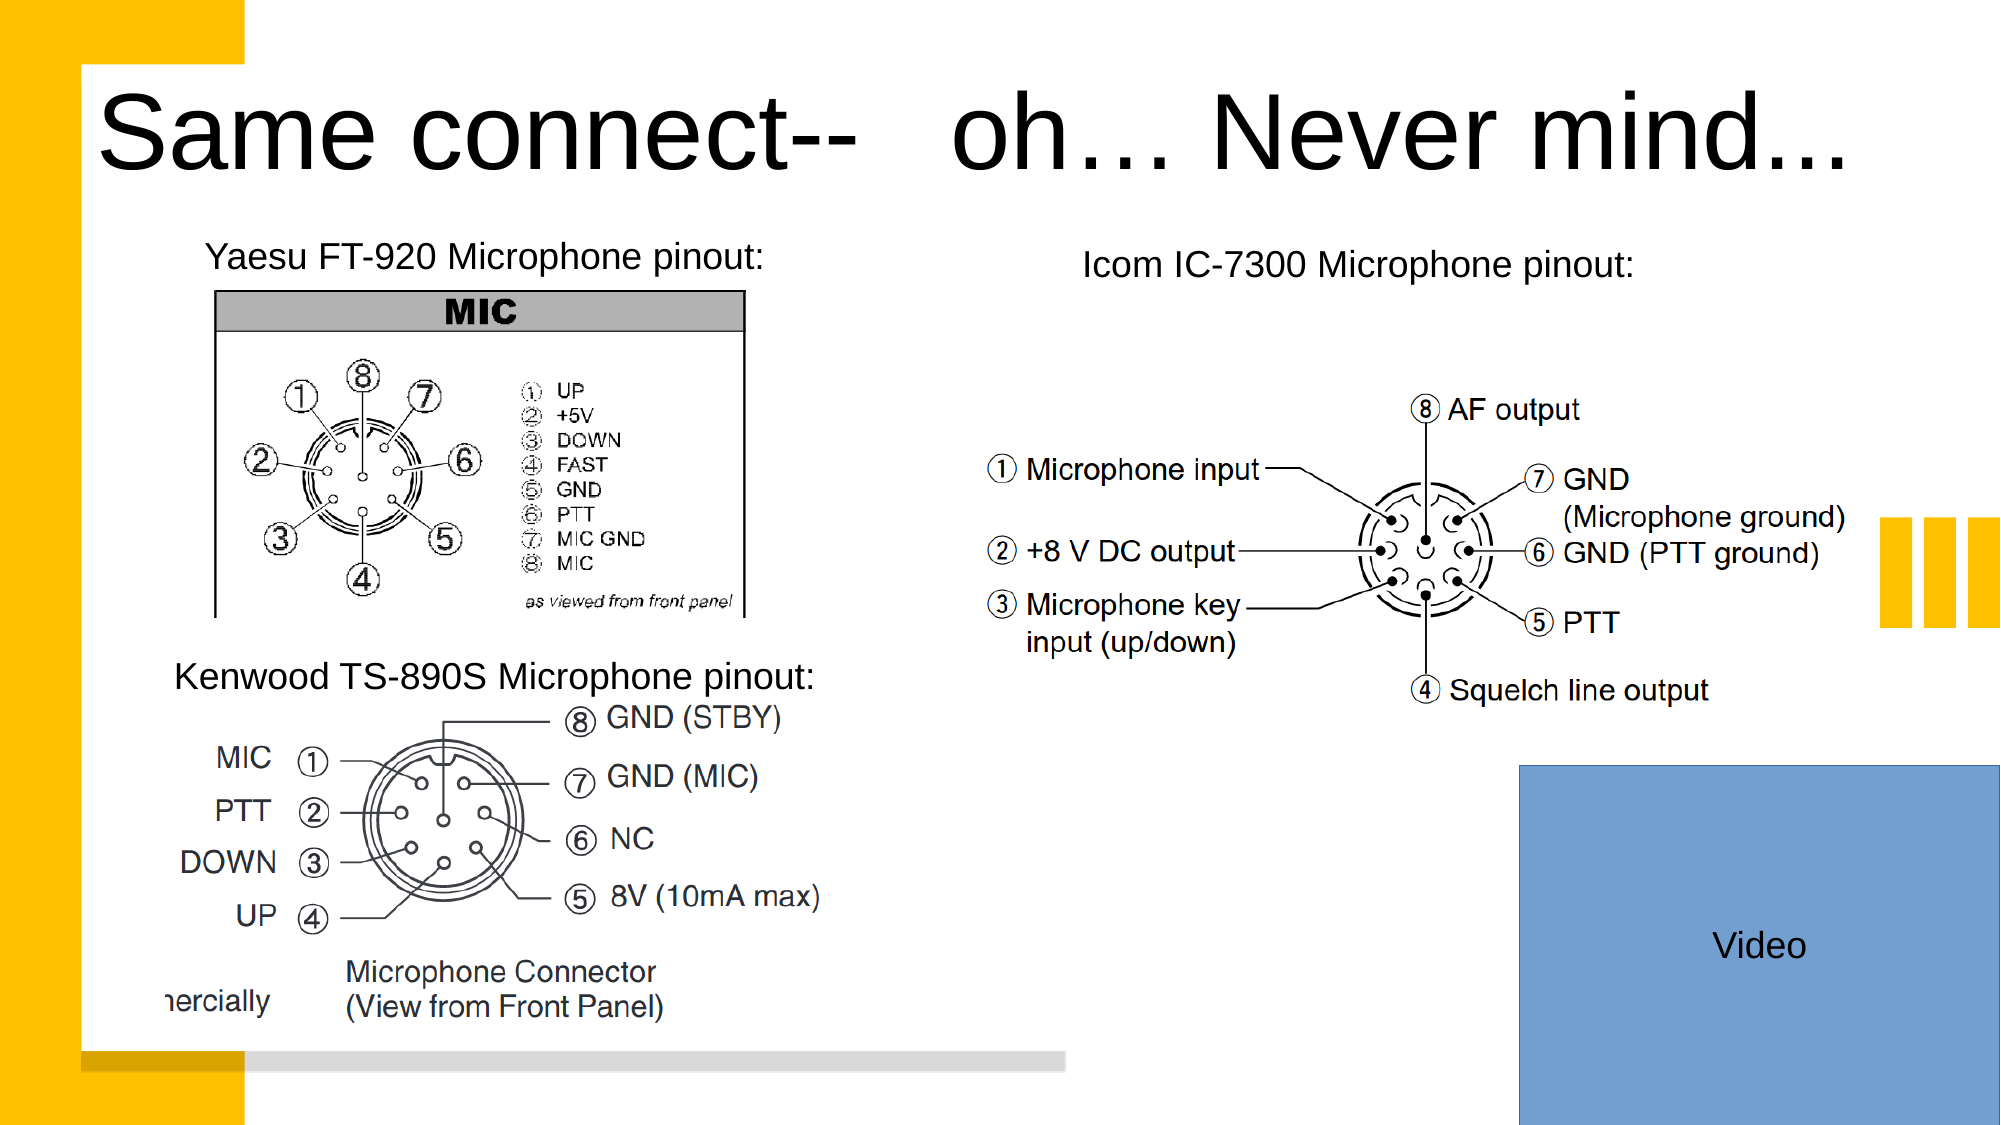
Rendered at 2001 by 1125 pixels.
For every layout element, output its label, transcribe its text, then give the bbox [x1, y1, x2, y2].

picture [165, 706, 831, 1035]
text_box Yaesu FT-920 Microphone pinout: [189, 228, 781, 286]
text_box [0, 0, 2000, 1125]
picture [210, 286, 746, 618]
text_box Kenwood TS-890S Microphone pinout: [159, 648, 831, 706]
text_box Same connect-- oh… Never mind... [81, 64, 1921, 201]
picture [975, 374, 1866, 721]
text_box Video [1519, 765, 2000, 1125]
text_box Icom IC-7300 Microphone pinout: [1067, 236, 1651, 294]
